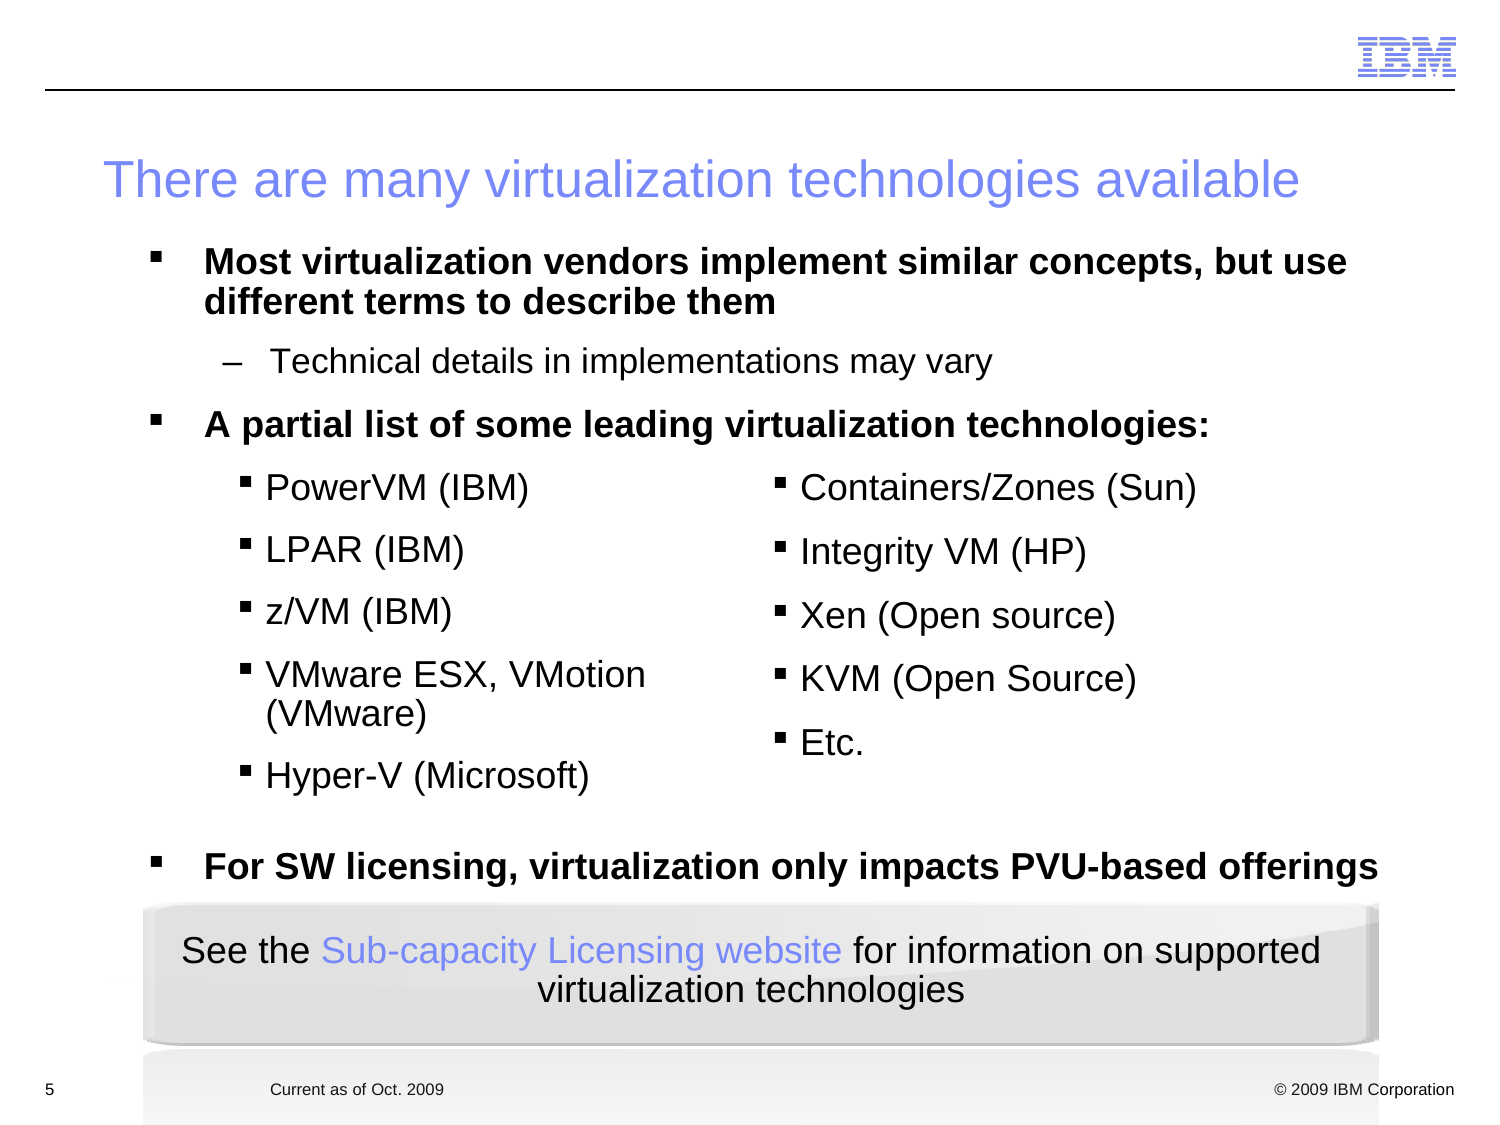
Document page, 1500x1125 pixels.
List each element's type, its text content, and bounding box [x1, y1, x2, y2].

list PowerVM (IBM) LPAR (IBM) z/VM (IBM) VMware ESX, VMotion (VMware) Hyper-V (Microsoft) [222, 461, 921, 840]
text_box Most virtualization vendors implement similar concepts, but use different terms to describe them Technical details in implementations may vary A partial list of some leading virtualization technologies: [132, 234, 1372, 415]
picture [73, 902, 1379, 1125]
text_box See the Sub-capacity Licensing website for information on supported virtualization technologies [101, 925, 1401, 1022]
list Containers/Zones (Sun) Integrity VM (HP) Xen (Open source) KVM (Open Source) Etc. [756, 461, 1456, 818]
title There are many virtualization technologies available [87, 145, 1391, 219]
text_box For SW licensing, virtualization only impacts PVU-based offerings [132, 840, 1427, 1021]
picture [1358, 37, 1456, 77]
